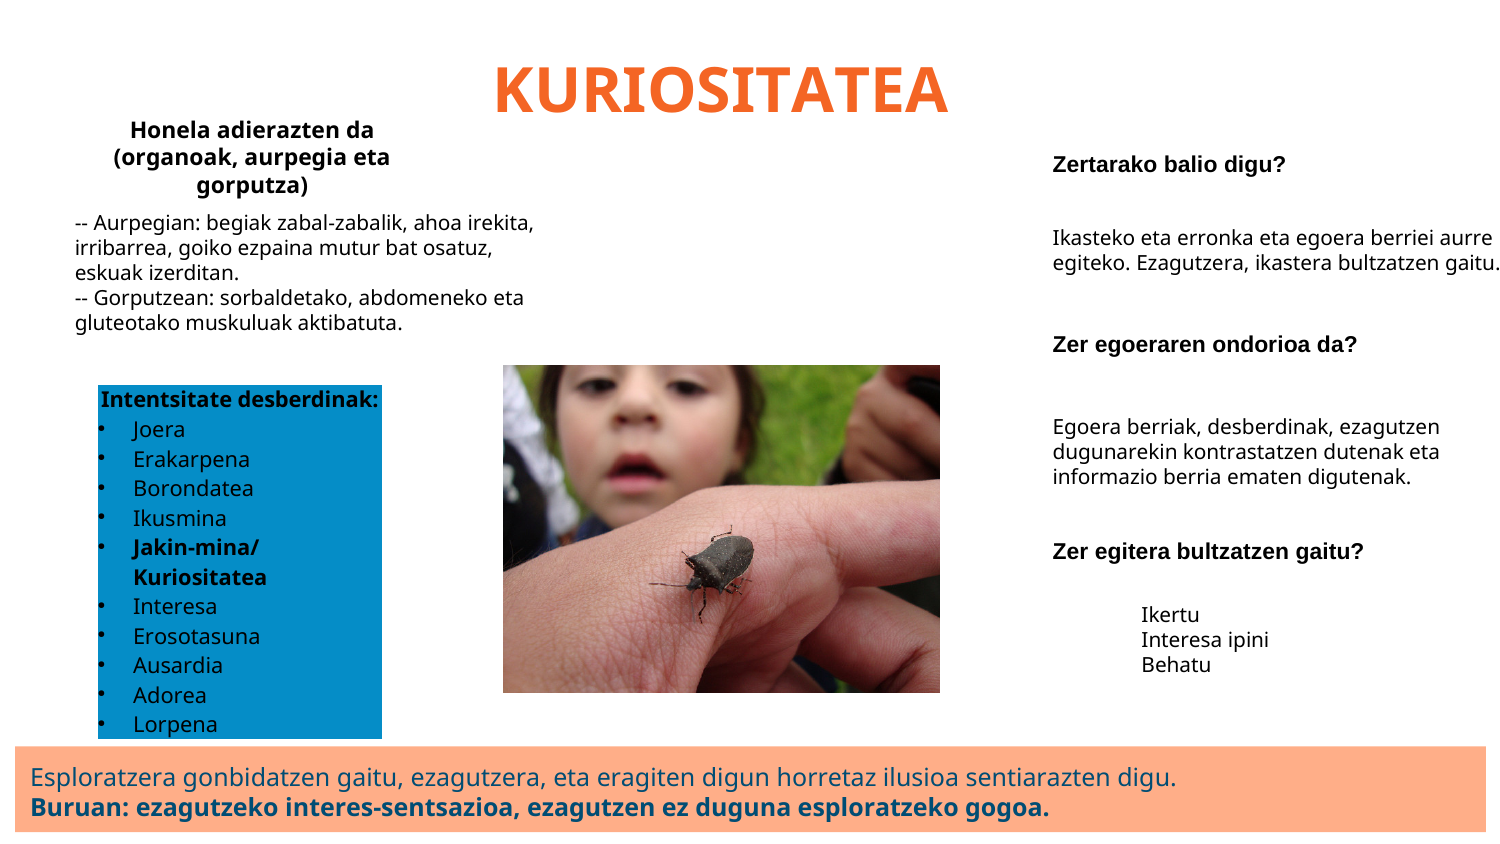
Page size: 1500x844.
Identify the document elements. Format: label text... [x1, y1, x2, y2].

text_box -- Aurpegian: begiak zabal-zabalik, ahoa irekita, irribarrea, goiko ezpaina mutur bat osatuz, eskuak izerditan. -- Gorputzean: sorbaldetako, abdomeneko eta gluteotako muskuluak aktibatuta. [59, 190, 552, 354]
text_box Zer egoeraren ondorioa da? [1037, 312, 1500, 374]
text_box Esploratzera gonbidatzen gaitu, ezagutzera, eta eragiten digun horretaz ilusioa sentiarazten digu. Buruan: ezagutzeko interes-sentsazioa, ezagutzen ez duguna esploratzeko gogoa. [15, 746, 1486, 833]
picture [503, 365, 940, 693]
text_box Honela adierazten da (organoak, aurpegia eta gorputza) [59, 100, 445, 190]
text_box Zertarako balio digu? [1037, 134, 1500, 185]
text_box Ikasteko eta erronka eta egoera berriei aurre egiteko. Ezagutzera, ikastera bultzatzen gaitu. [1037, 187, 1500, 312]
title KURIOSITATEA [475, 35, 968, 117]
table_header Intentsitate desberdinak: [98, 385, 382, 414]
text_box Egoera berriak, desberdinak, ezagutzen dugunarekin kontrastatzen dutenak eta informazio berria ematen digutenak. [1037, 398, 1500, 491]
text_box Zer egitera bultzatzen gaitu? [1037, 503, 1500, 597]
table_cell Joera Erakarpena Borondatea Ikusmina Jakin-mina/ Kuriositatea Interesa Erosotasuna Ausardia Adorea Lorpena [98, 414, 382, 739]
text_box Ikertu Interesa ipini Behatu [1126, 568, 1331, 709]
